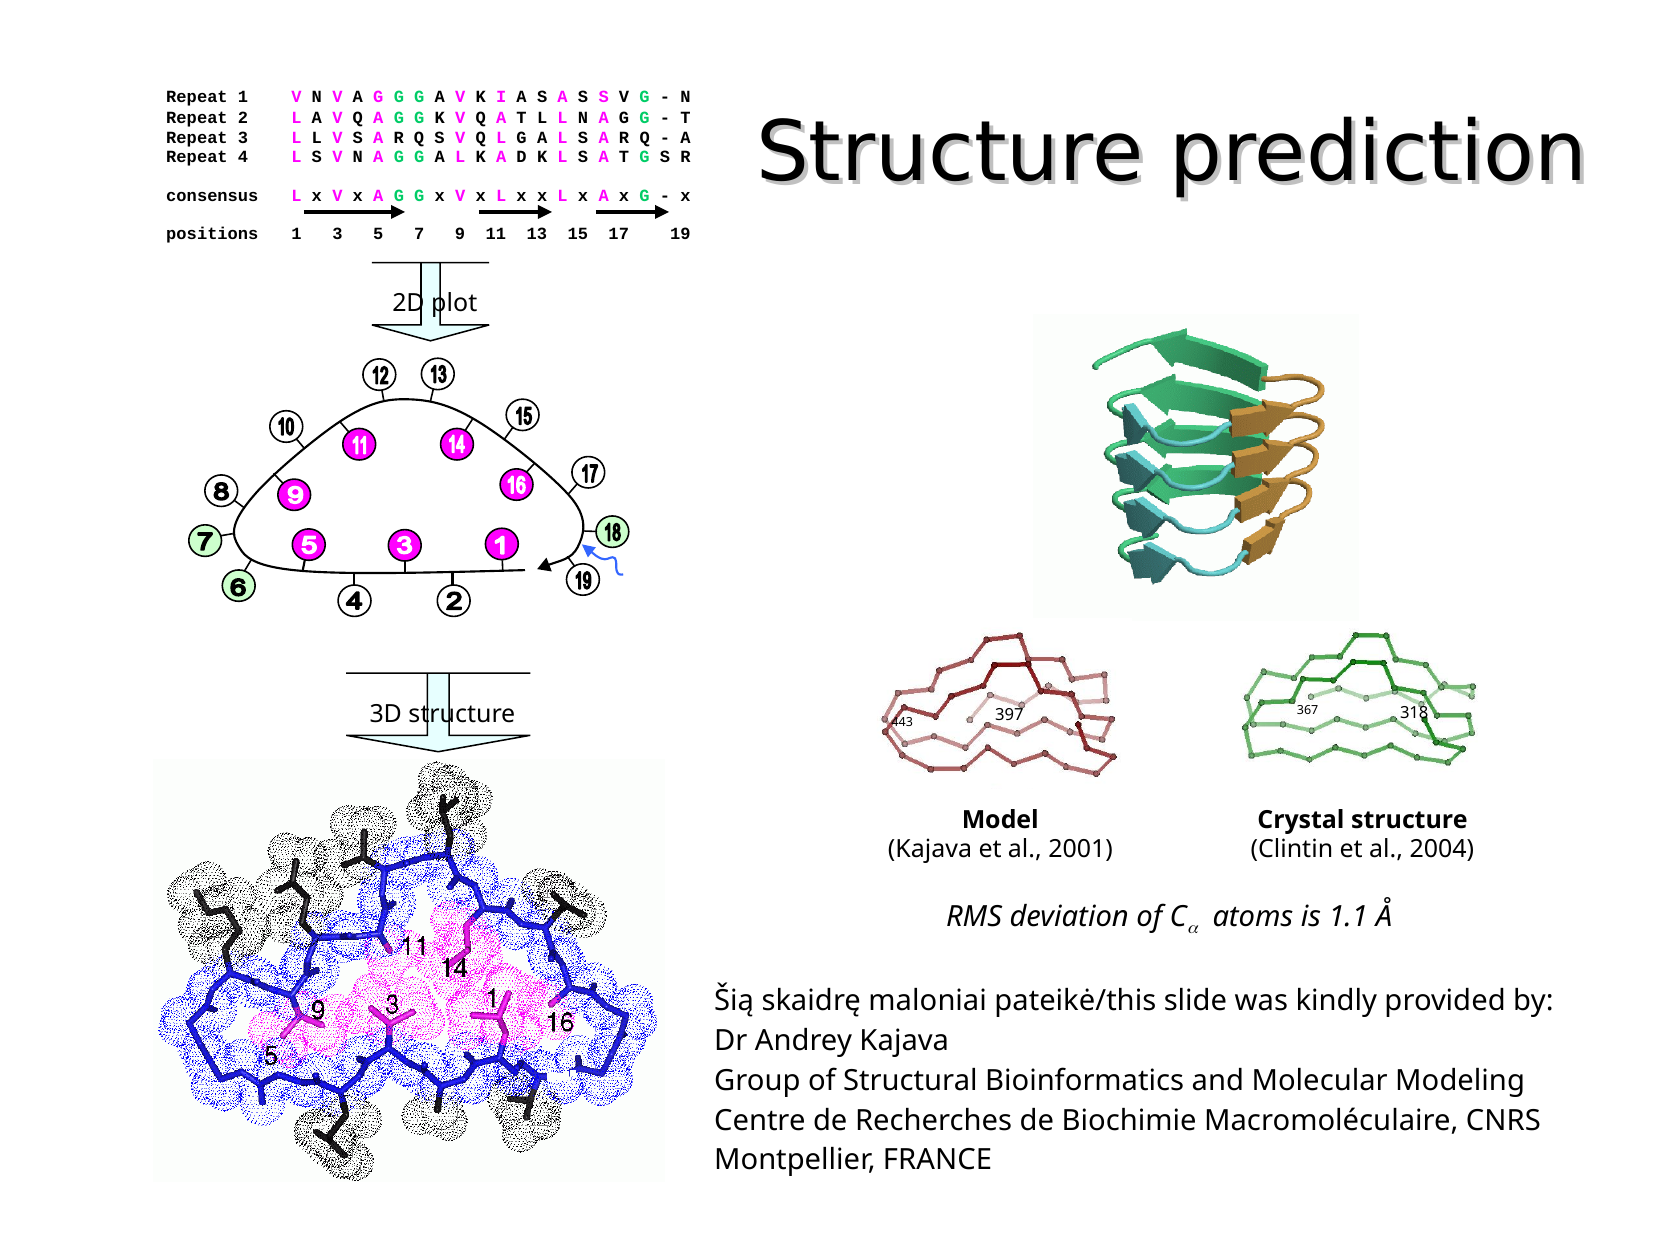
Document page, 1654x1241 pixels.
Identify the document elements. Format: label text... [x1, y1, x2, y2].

text_box RMS deviation of C atoms is 1.1 Å [921, 889, 1415, 945]
text_box Crystal structure (Clintin et al., 2004) [1226, 795, 1490, 871]
text_box 2D plot [371, 262, 490, 341]
title Structure prediction [720, 39, 1625, 255]
picture [1033, 314, 1359, 621]
text_box 397 [974, 695, 1039, 732]
text_box 3D structure [346, 673, 531, 752]
picture [153, 759, 665, 1182]
text_box Šią skaidrę maloniai pateikė/this slide was kindly provided by: Dr Andrey Kajava Group of Structural Bioinformatics and Molecular Modeling Centre de Recherches de Biochimie Macromoléculaire, CNRS Montpellier, FRANCE [699, 972, 1630, 1186]
text_box 443 [872, 706, 929, 737]
text_box 318 [1379, 694, 1444, 730]
chart [1232, 628, 1483, 793]
chart [141, 88, 1132, 789]
text_box 367 [1278, 694, 1334, 725]
text_box Model (Kajava et al., 2001) [864, 795, 1128, 871]
